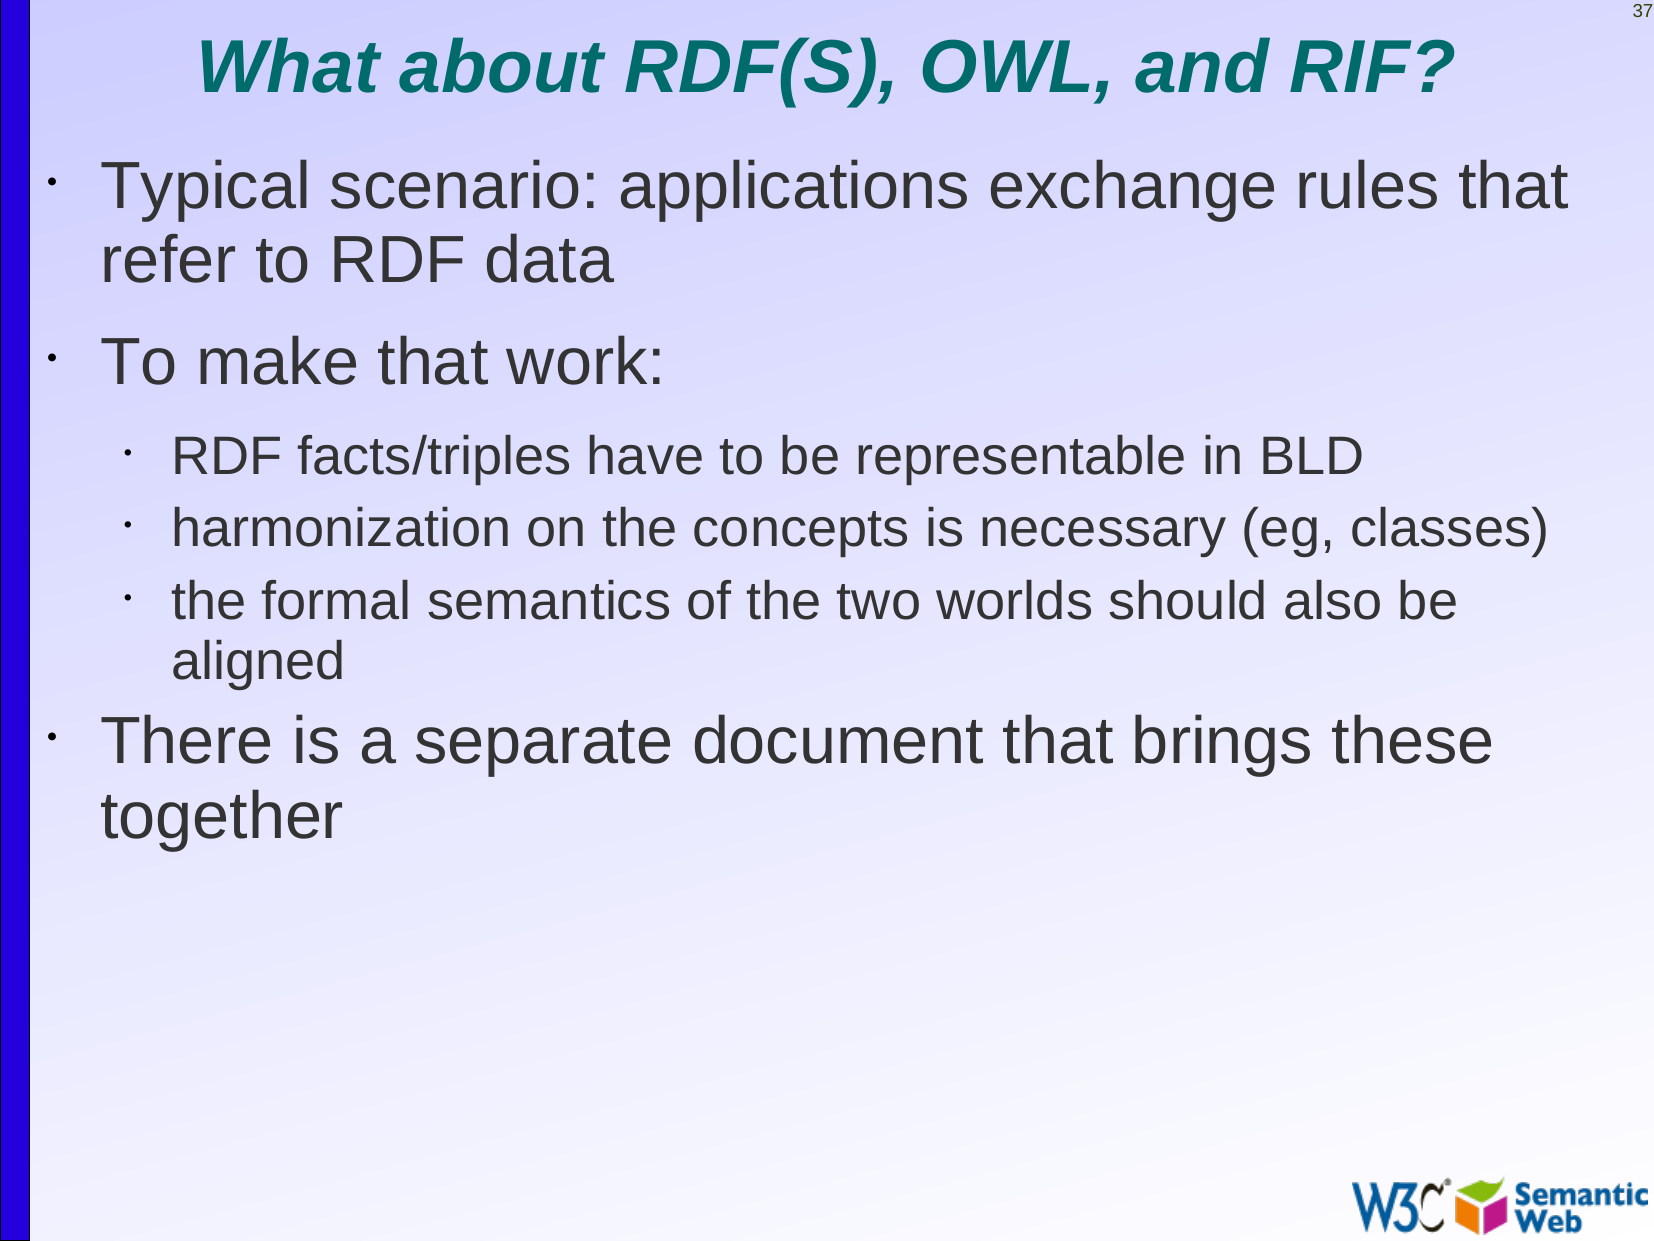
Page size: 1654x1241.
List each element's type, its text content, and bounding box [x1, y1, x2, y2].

title What about RDF(S), OWL, and RIF? [0, 13, 1654, 117]
picture [1352, 1175, 1648, 1235]
list Typical scenario: applications exchange rules that refer to RDF data To make that work: RDF facts/triples have to be representable in BLD harmonization on the concepts is necessary (eg, classes) the formal semantics of the two worlds should also be aligned There is a separate document that brings these together [29, 147, 1624, 1119]
